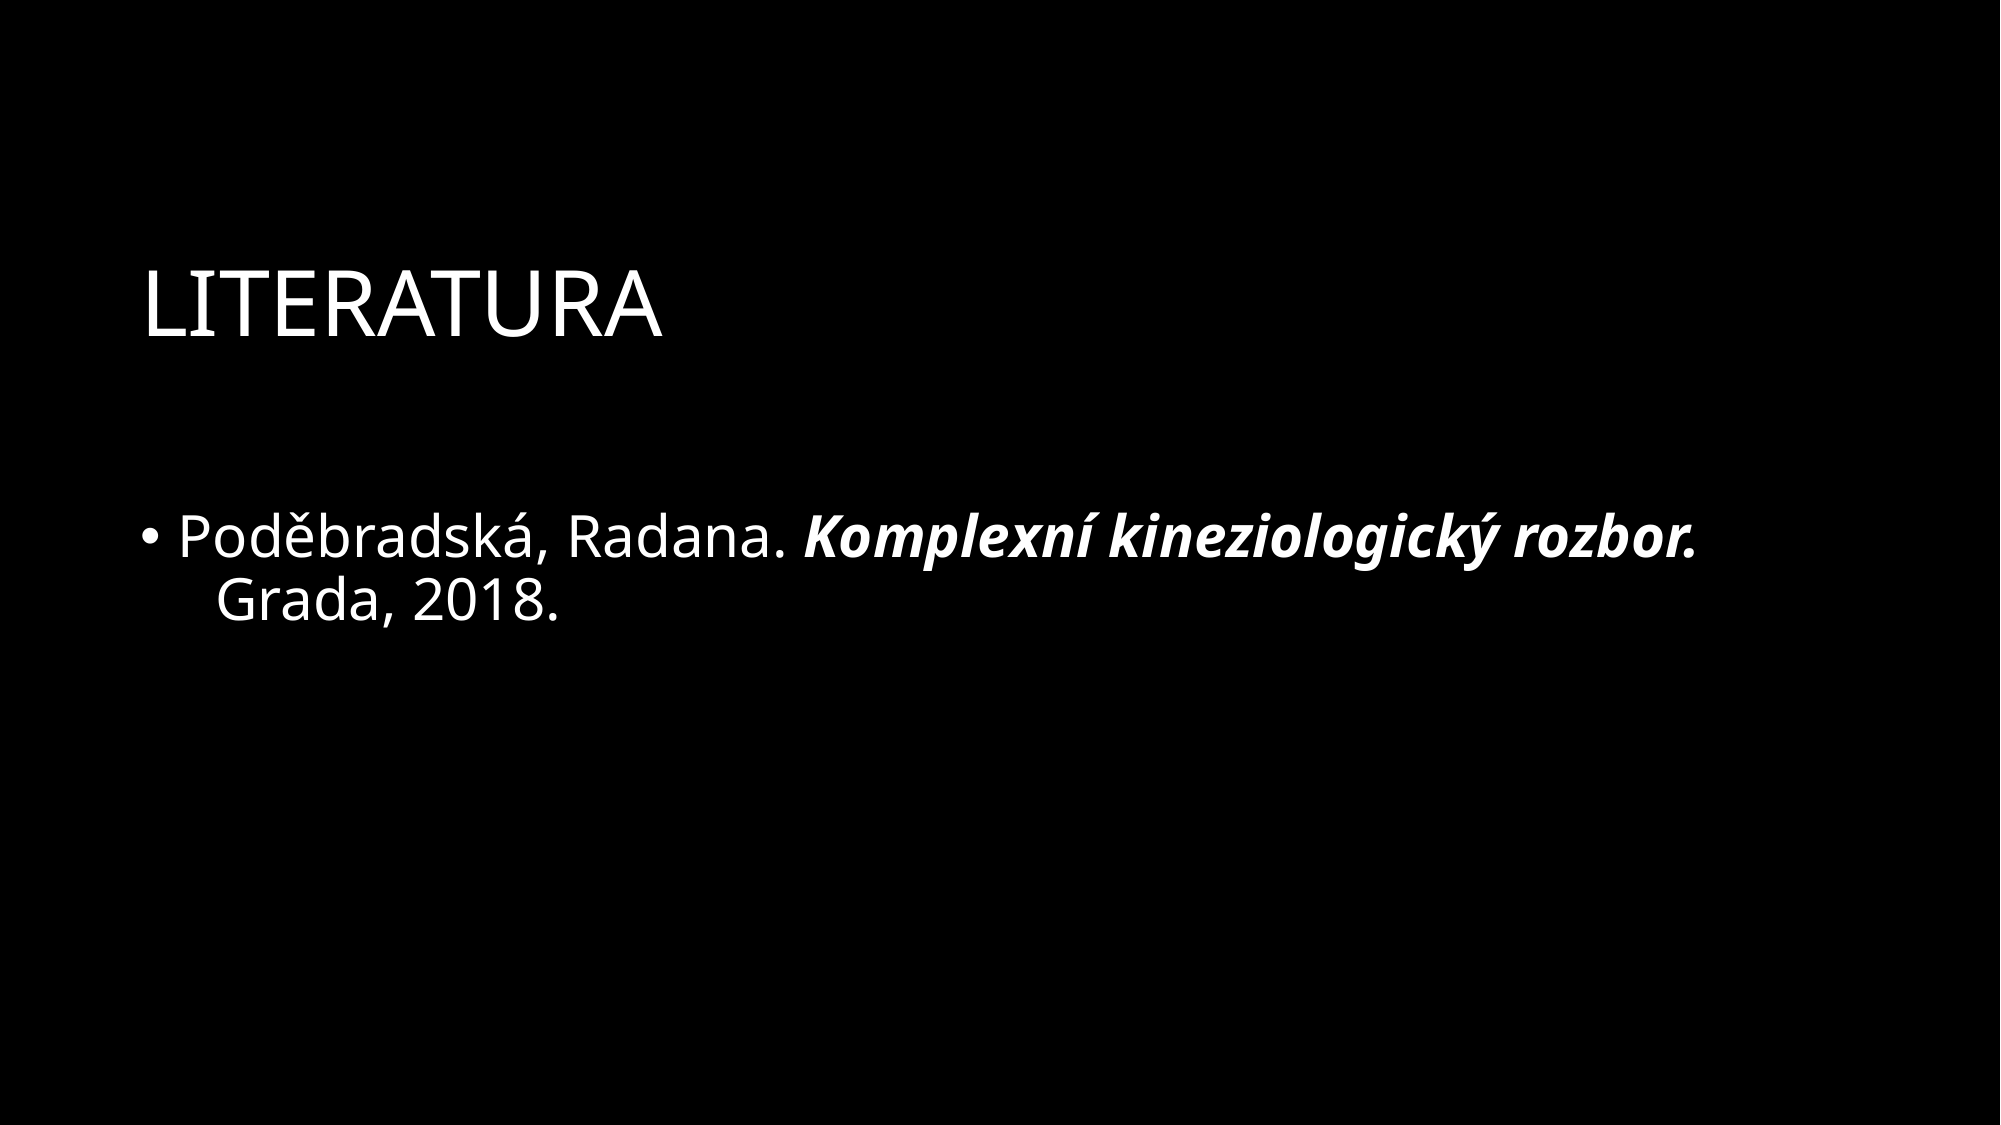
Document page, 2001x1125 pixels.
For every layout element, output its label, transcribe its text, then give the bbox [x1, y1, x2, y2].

list Poděbradská, Radana. Komplexní kineziologický rozbor. Grada, 2018. [125, 500, 1876, 1001]
title LITERATURA [125, 249, 1626, 458]
